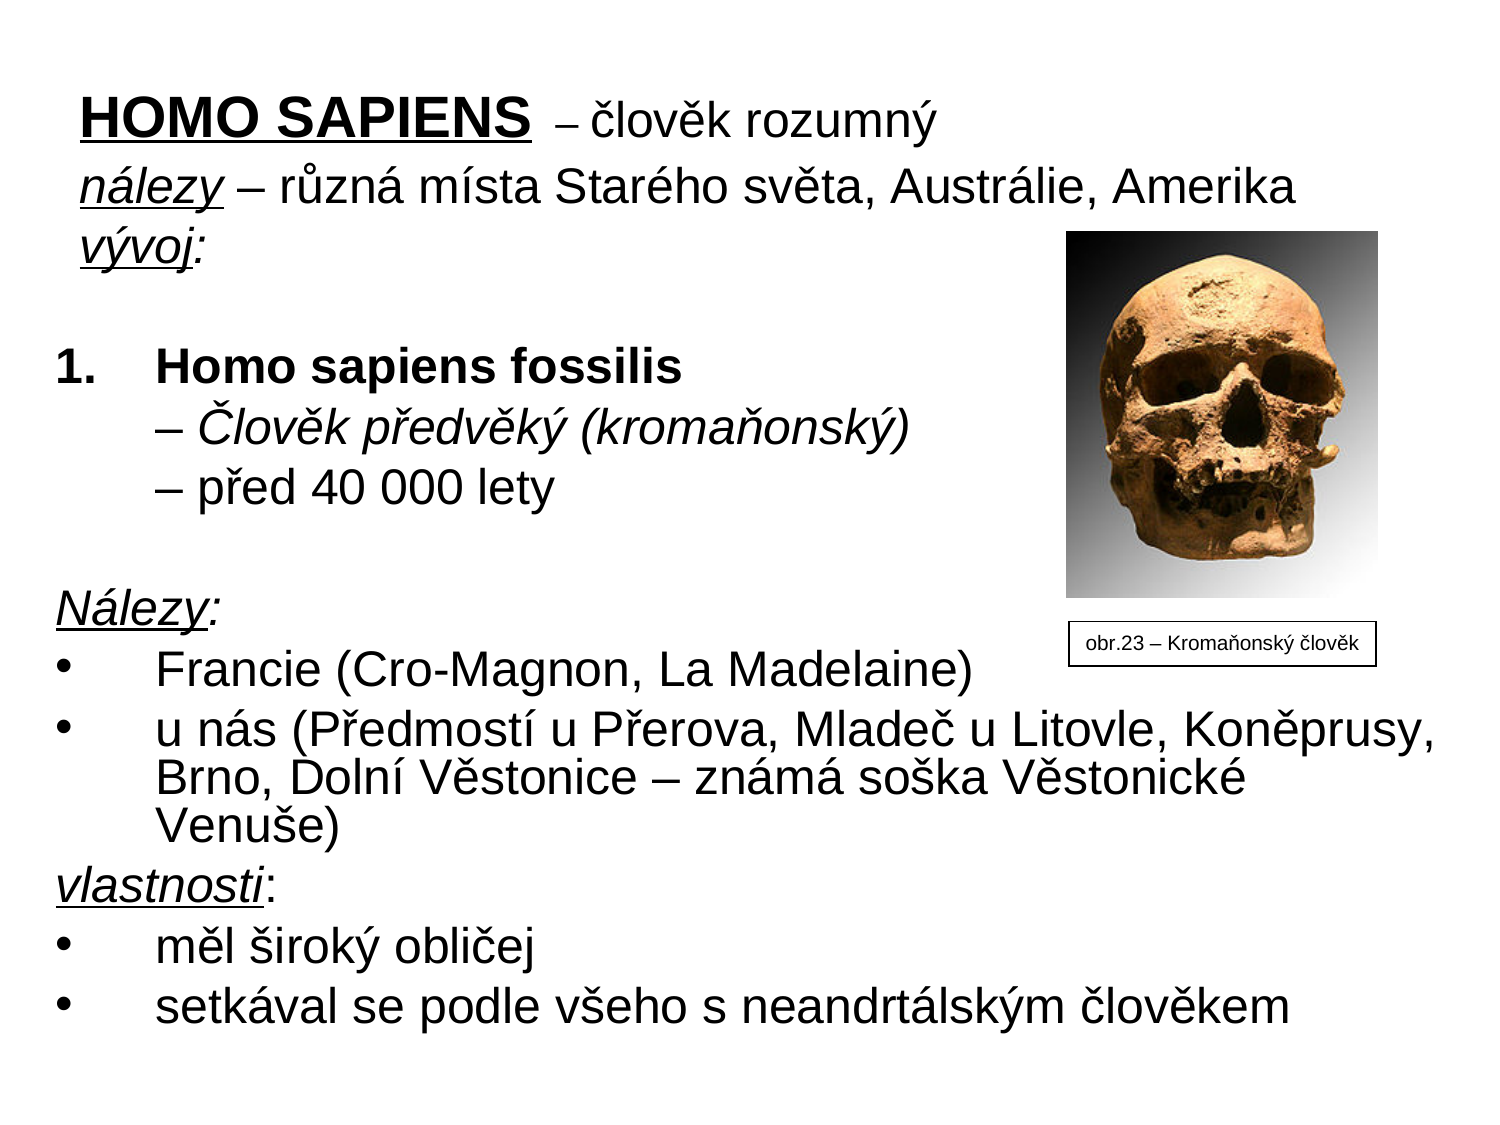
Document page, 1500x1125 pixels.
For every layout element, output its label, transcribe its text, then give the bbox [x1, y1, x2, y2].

title HOMO SAPIENS – člověk rozumný nálezy – různá místa Starého světa, Austrálie, Amerika vývoj: [64, 0, 1426, 337]
picture [1066, 231, 1378, 598]
list Homo sapiens fossilis – Člověk předvěký (kromaňonský) – před 40 000 lety Nálezy: Francie (Cro-Magnon, La Madelaine) u nás (Předmostí u Přerova, Mladeč u Litovle, Koněprusy, Brno, Dolní Věstonice – známá soška Věstonické Venuše) vlastnosti: měl široký obličej setkával se podle všeho s neandrtálským člověkem [41, 337, 1459, 1110]
text_box obr.23 – Kromaňonský člověk [1068, 621, 1377, 667]
